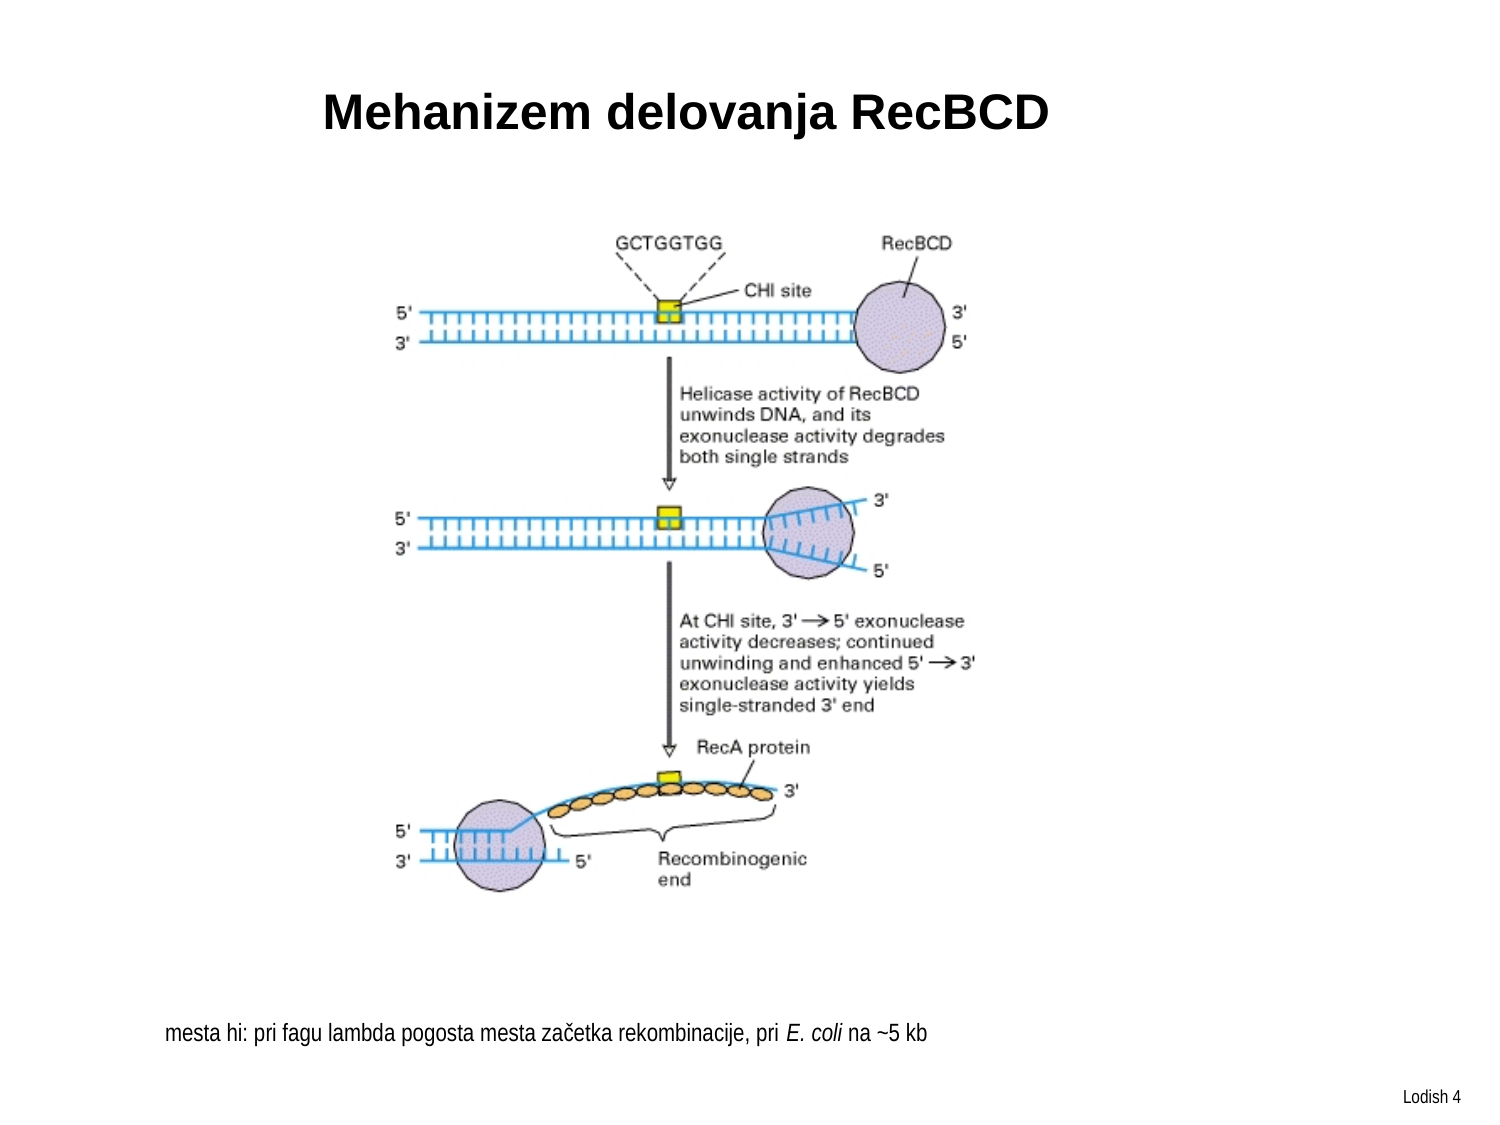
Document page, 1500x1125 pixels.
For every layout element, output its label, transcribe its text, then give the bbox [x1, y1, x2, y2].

text_box mesta hi: pri fagu lambda pogosta mesta začetka rekombinacije, pri E. coli na ~5 kb [150, 1009, 943, 1054]
text_box Lodish 4 [1388, 1077, 1477, 1115]
text_box Mehanizem delovanja RecBCD [307, 72, 1066, 148]
picture [395, 231, 978, 894]
